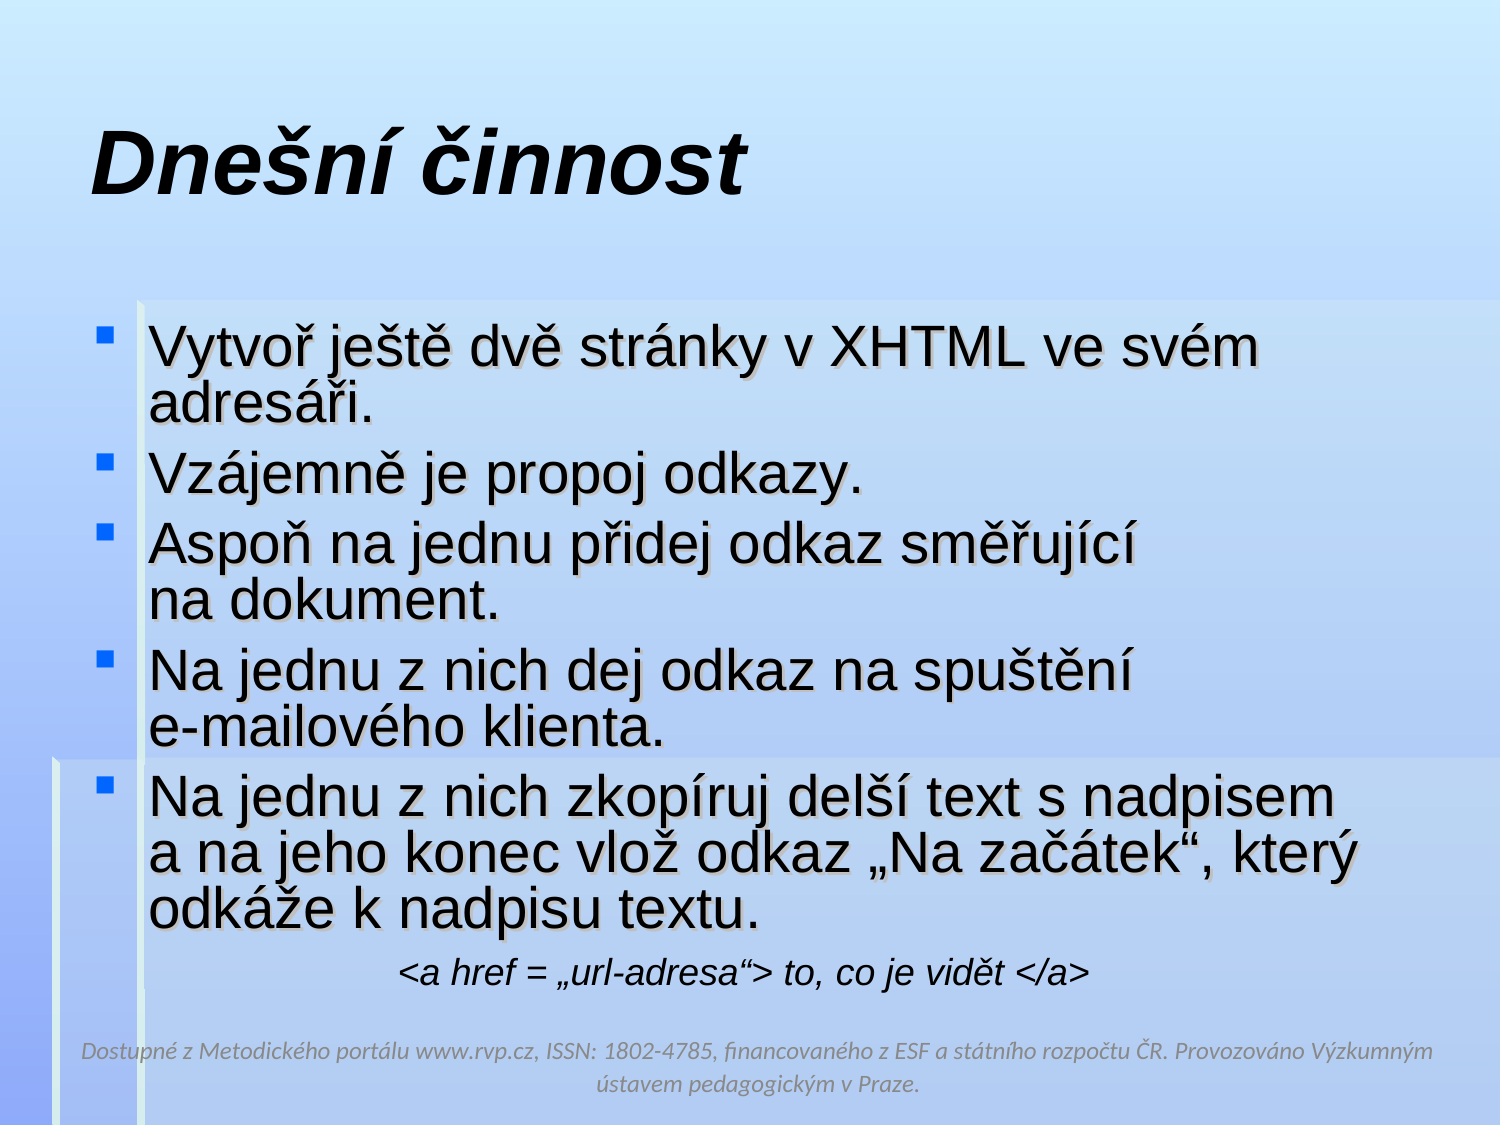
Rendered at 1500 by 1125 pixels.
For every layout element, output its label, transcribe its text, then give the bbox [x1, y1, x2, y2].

title Dnešní činnost [75, 40, 1451, 276]
text_box Dostupné z Metodického portálu www.rvp.cz, ISSN: 1802-4785, financovaného z ESF a státního rozpočtu ČR. Provozováno Výzkumným ústavem pedagogickým v Praze. [64, 1023, 1453, 1095]
list Vytvoř ještě dvě stránky v XHTML ve svém adresáři. Vzájemně je propoj odkazy. Aspoň na jednu přidej odkaz směřující na dokument. Na jednu z nich dej odkaz na spuštění e-mailového klienta. Na jednu z nich zkopíruj delší text s nadpisem a na jeho konec vlož odkaz „Na začátek“, který odkáže k nadpisu textu. [76, 314, 1427, 975]
text_box <a href = „url-adresa“> to, co je vidět </a> [64, 940, 1424, 1002]
